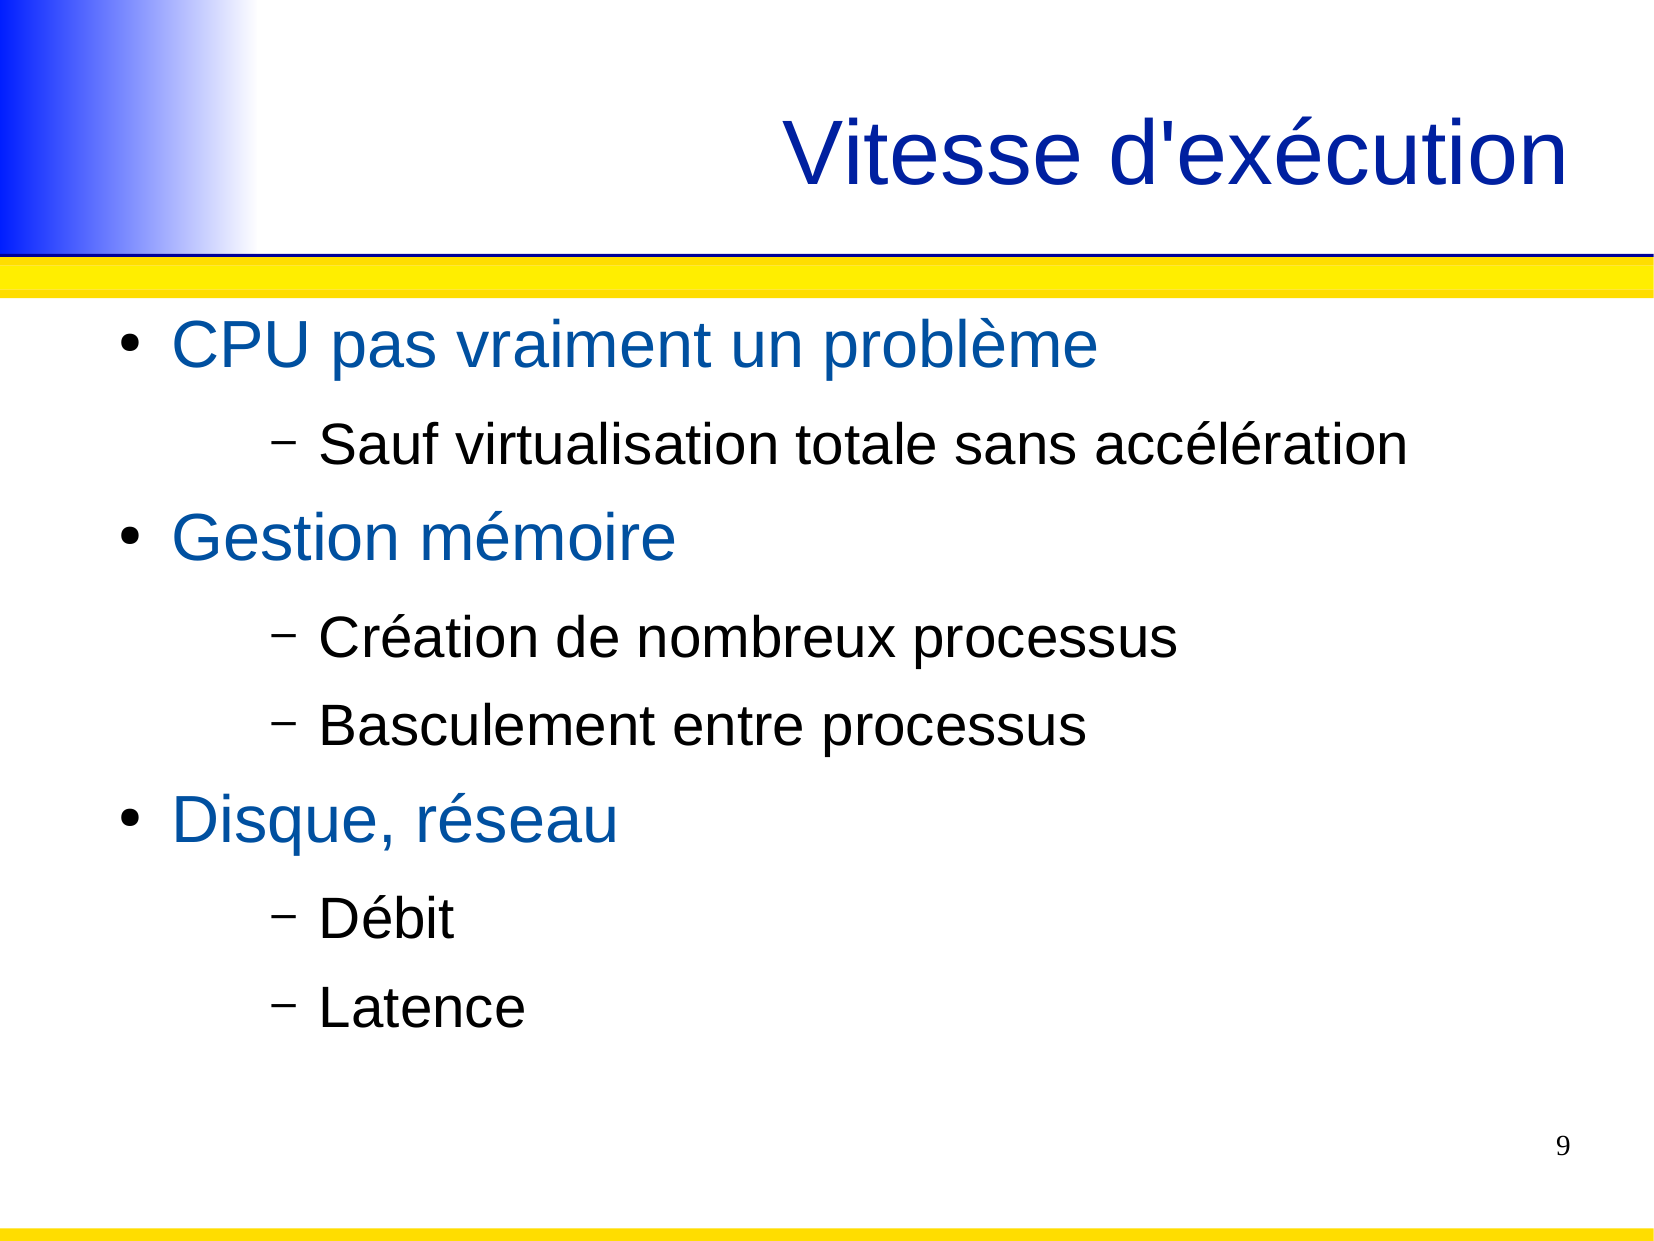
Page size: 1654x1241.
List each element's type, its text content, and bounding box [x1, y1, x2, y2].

list CPU pas vraiment un problème Sauf virtualisation totale sans accélération Gestion mémoire Création de nombreux processus Basculement entre processus Disque, réseau Débit Latence [82, 307, 1571, 1126]
title Vitesse d'exécution [372, 49, 1571, 257]
